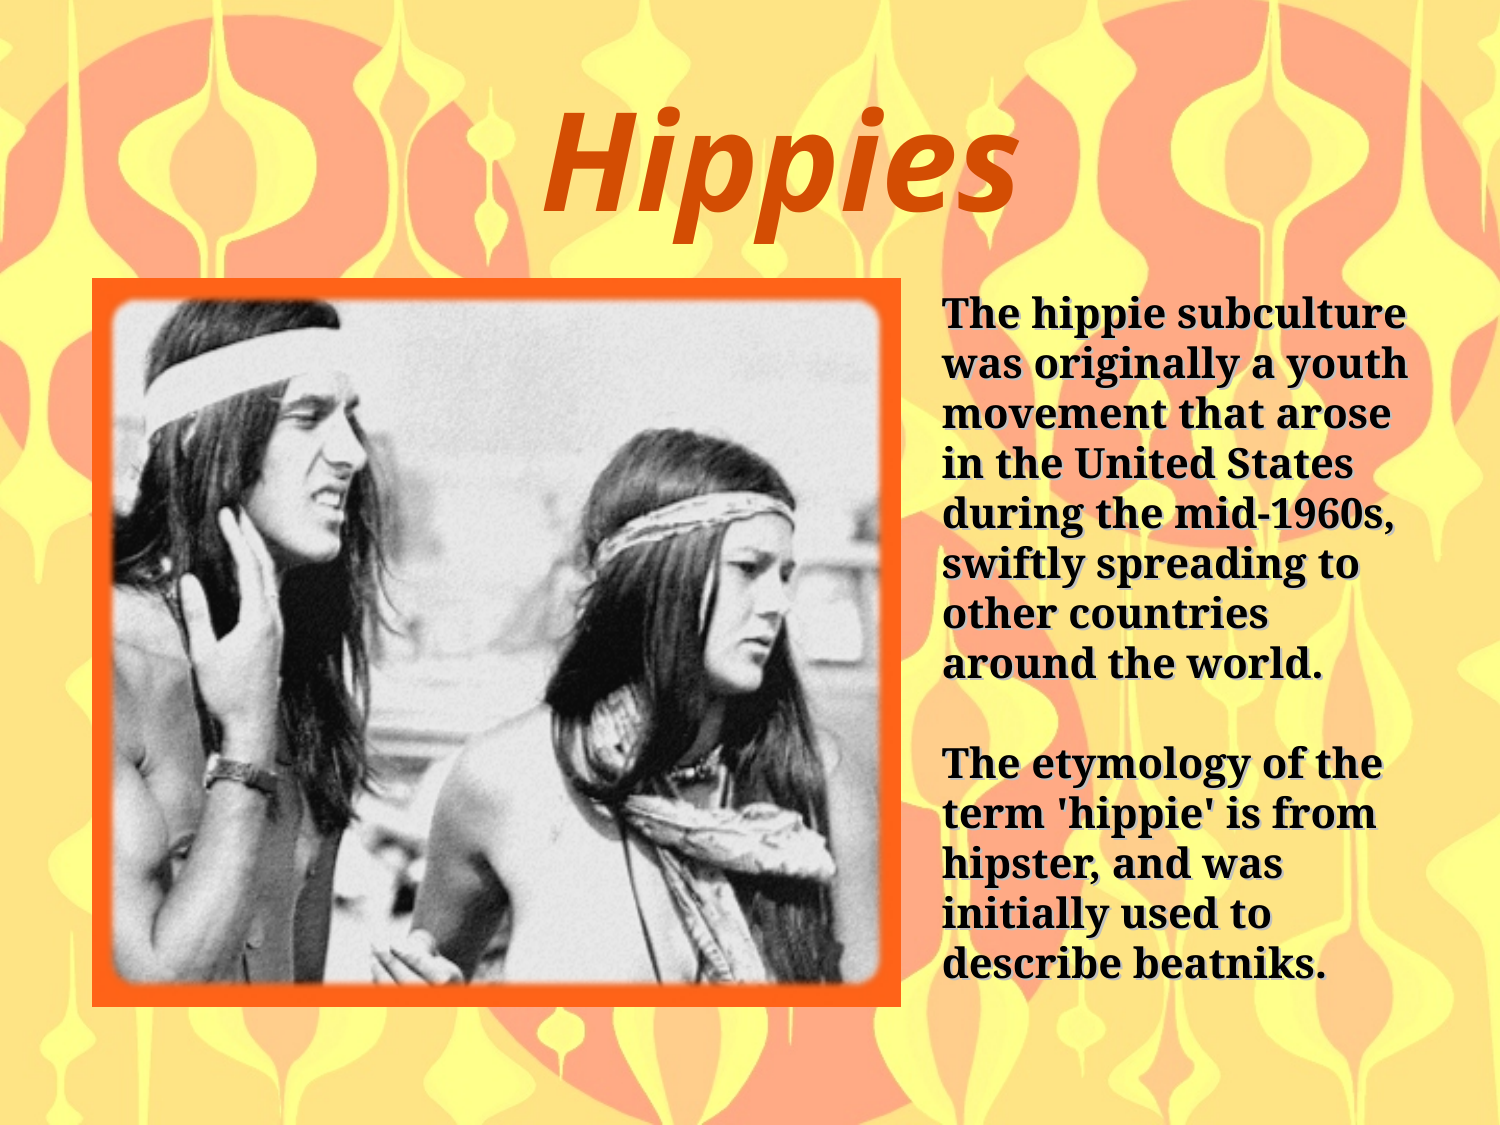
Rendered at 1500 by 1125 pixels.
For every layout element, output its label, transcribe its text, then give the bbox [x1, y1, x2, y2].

picture [0, 0, 1500, 1125]
text_box The hippie subculture was originally a youth movement that arose in the United States during the mid-1960s, swiftly spreading to other countries around the world. The etymology of the term 'hippie' is from hipster, and was initially used to describe beatniks. [927, 278, 1447, 995]
text_box Hippies [525, 66, 1086, 247]
